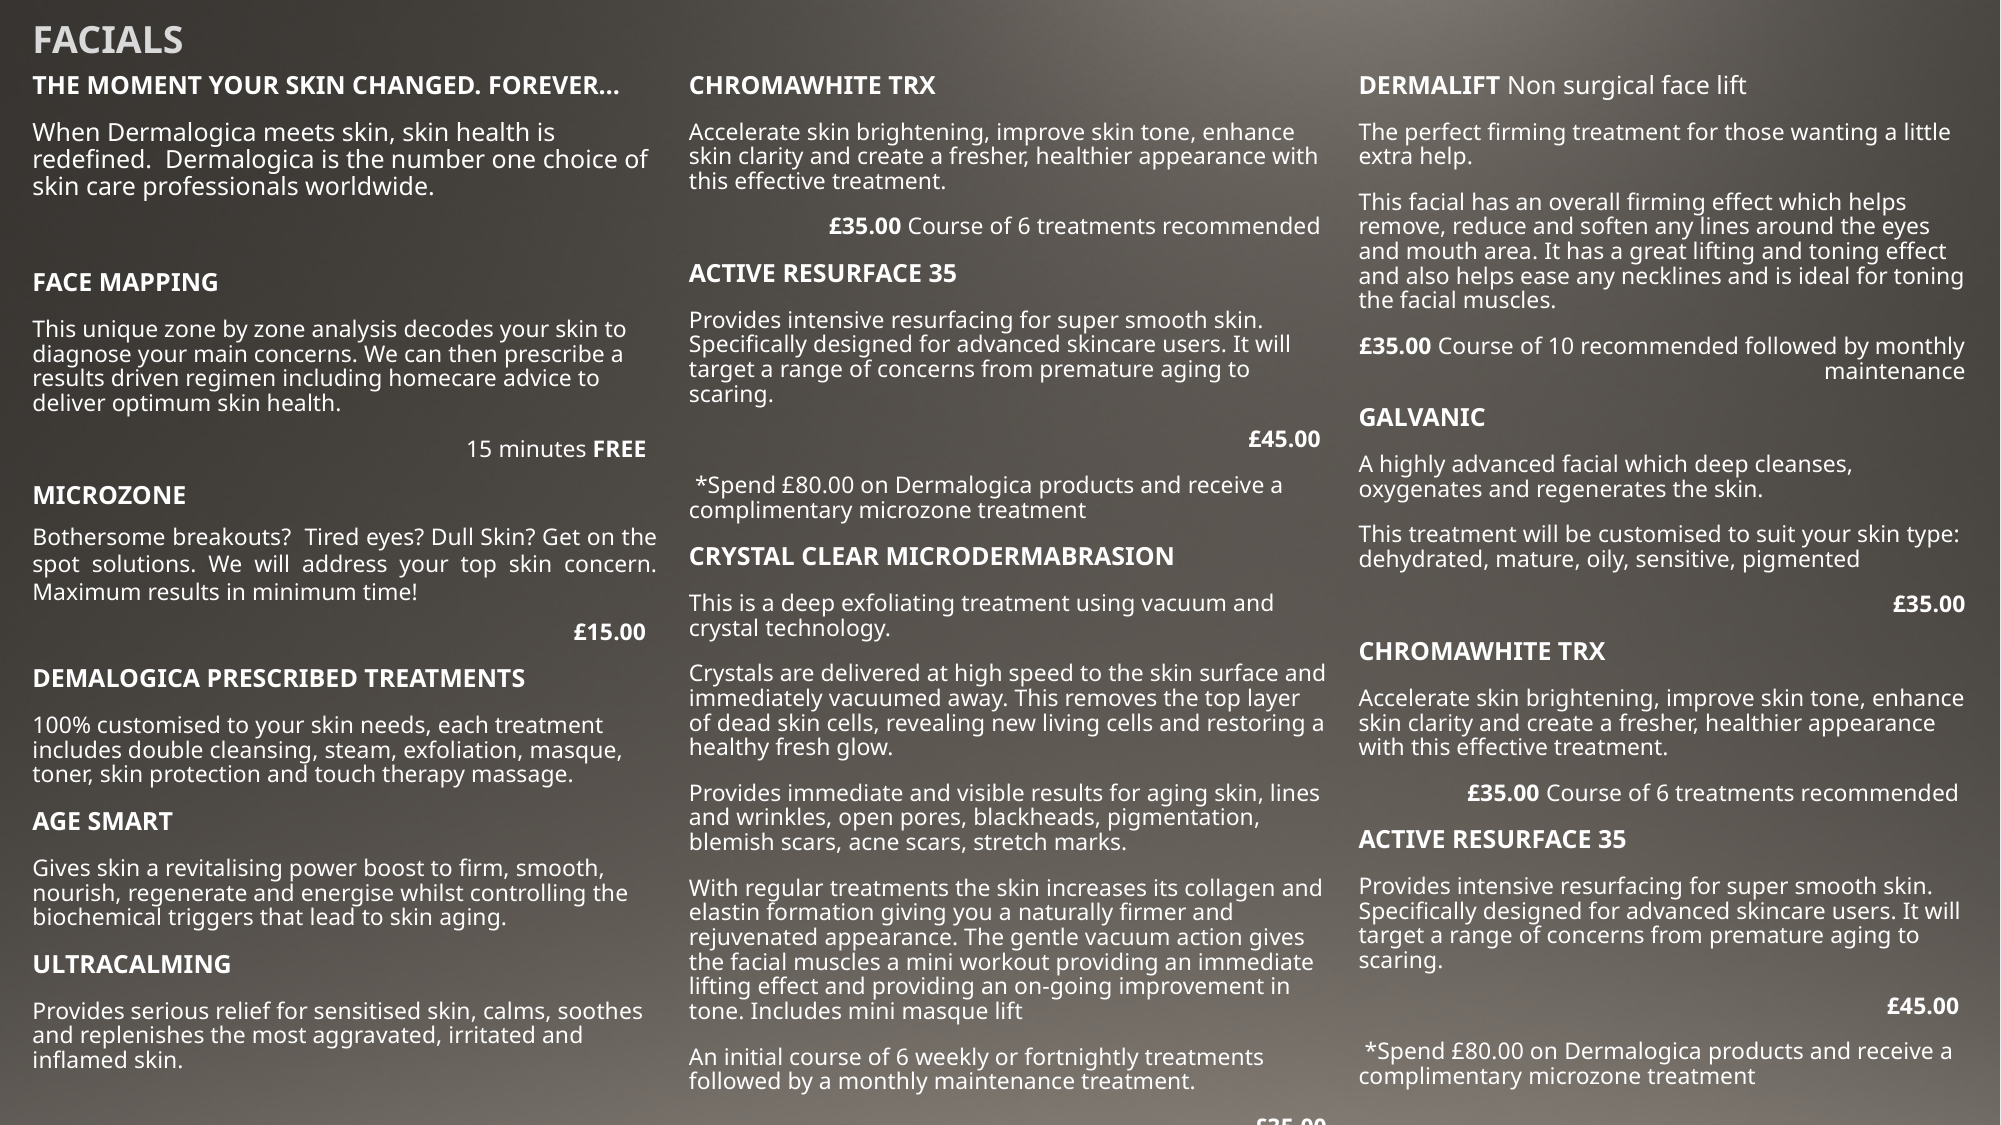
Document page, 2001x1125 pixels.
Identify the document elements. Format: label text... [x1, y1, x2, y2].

title FACIALS [17, 2, 224, 65]
list THE MOMENT YOUR SKIN CHANGED. FOREVER… When Dermalogica meets skin, skin health is redefined. Dermalogica is the number one choice of skin care professionals worldwide. FACE MAPPING This unique zone by zone analysis decodes your skin to diagnose your main concerns. We can then prescribe a results driven regimen including homecare advice to deliver optimum skin health. 15 minutes FREE MICROZONE Bothersome breakouts? Tired eyes? Dull Skin? Get on the spot solutions. We will address your top skin concern. Maximum results in minimum time! £15.00 DEMALOGICA PRESCRIBED TREATMENTS 100% customised to your skin needs, each treatment includes double cleansing, steam, exfoliation, masque, toner, skin protection and touch therapy massage. AGE SMART Gives skin a revitalising power boost to firm, smooth, nourish, regenerate and energise whilst controlling the biochemical triggers that lead to skin aging. ULTRACALMING Provides serious relief for sensitised skin, calms, soothes and replenishes the most aggravated, irritated and inflamed skin. [17, 65, 673, 1110]
text_box DERMALIFT Non surgical face lift The perfect firming treatment for those wanting a little extra help. This facial has an overall firming effect which helps remove, reduce and soften any lines around the eyes and mouth area. It has a great lifting and toning effect and also helps ease any necklines and is ideal for toning the facial muscles. £35.00 Course of 10 recommended followed by monthly maintenance GALVANIC A highly advanced facial which deep cleanses, oxygenates and regenerates the skin. This treatment will be customised to suit your skin type: dehydrated, mature, oily, sensitive, pigmented £35.00 CHROMAWHITE TRX Accelerate skin brightening, improve skin tone, enhance skin clarity and create a fresher, healthier appearance with this effective treatment. £35.00 Course of 6 treatments recommended ACTIVE RESURFACE 35 Provides intensive resurfacing for super smooth skin. Specifically designed for advanced skincare users. It will target a range of concerns from premature aging to scaring. £45.00 *Spend £80.00 on Dermalogica products and receive a complimentary microzone treatment [1343, 65, 1982, 1110]
text_box CHROMAWHITE TRX Accelerate skin brightening, improve skin tone, enhance skin clarity and create a fresher, healthier appearance with this effective treatment. £35.00 Course of 6 treatments recommended ACTIVE RESURFACE 35 Provides intensive resurfacing for super smooth skin. Specifically designed for advanced skincare users. It will target a range of concerns from premature aging to scaring. £45.00 *Spend £80.00 on Dermalogica products and receive a complimentary microzone treatment CRYSTAL CLEAR MICRODERMABRASION This is a deep exfoliating treatment using vacuum and crystal technology. Crystals are delivered at high speed to the skin surface and immediately vacuumed away. This removes the top layer of dead skin cells, revealing new living cells and restoring a healthy fresh glow. Provides immediate and visible results for aging skin, lines and wrinkles, open pores, blackheads, pigmentation, blemish scars, acne scars, stretch marks. With regular treatments the skin increases its collagen and elastin formation giving you a naturally firmer and rejuvenated appearance. The gentle vacuum action gives the facial muscles a mini workout providing an immediate lifting effect and providing an on-going improvement in tone. Includes mini masque lift An initial course of 6 weekly or fortnightly treatments followed by a monthly maintenance treatment. £35.00 [673, 65, 1343, 1110]
